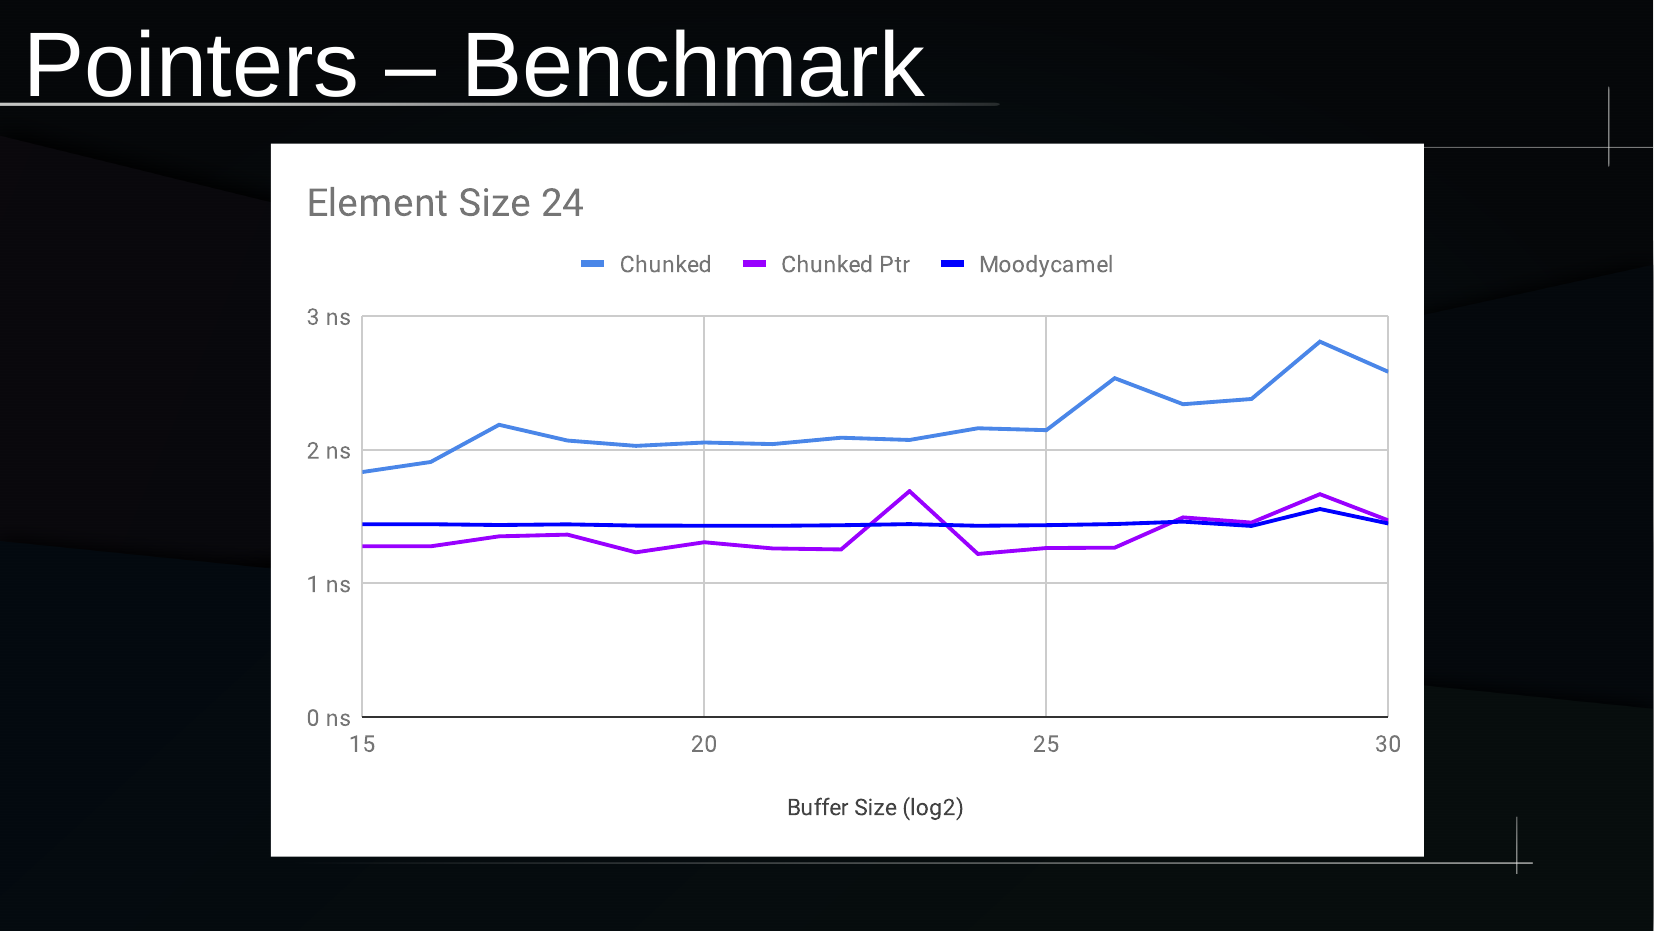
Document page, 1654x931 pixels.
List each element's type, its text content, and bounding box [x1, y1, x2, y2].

picture [0, 0, 1654, 931]
title Pointers – Benchmark [23, 11, 1589, 119]
